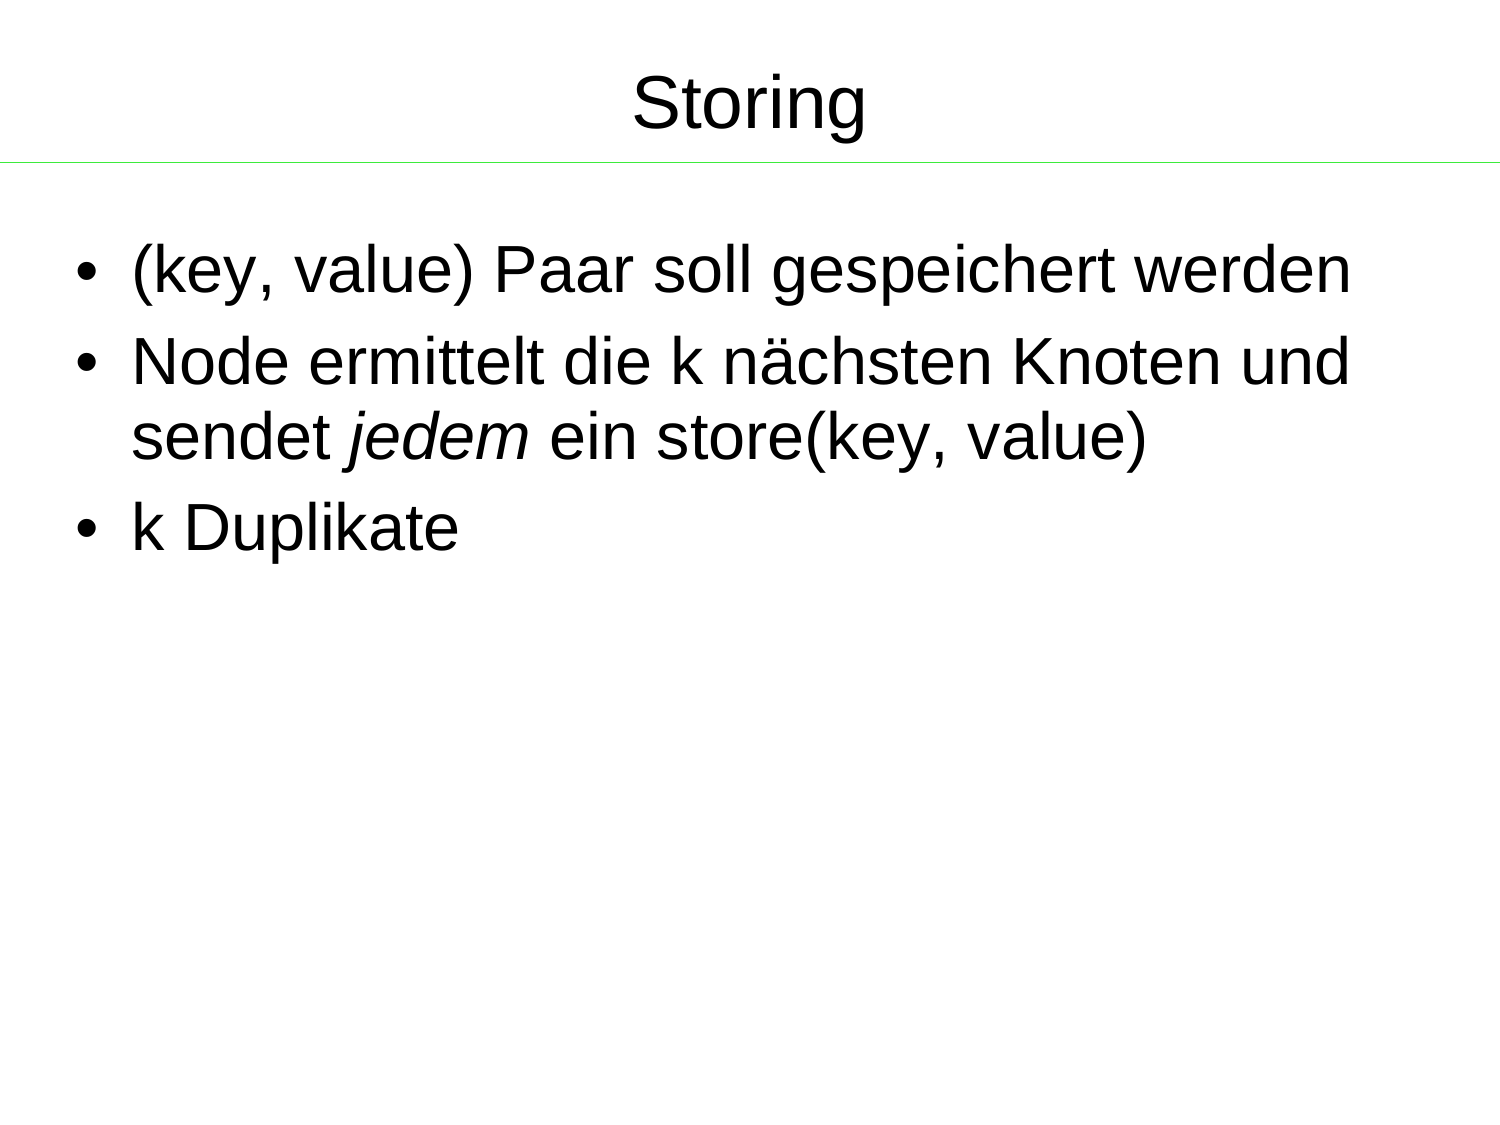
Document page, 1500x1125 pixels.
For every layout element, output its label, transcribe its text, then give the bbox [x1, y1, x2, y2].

title Storing [75, 57, 1426, 148]
list (key, value) Paar soll gespeichert werden Node ermittelt die k nächsten Knoten und sendet jedem ein store(key, value) k Duplikate [75, 232, 1426, 986]
